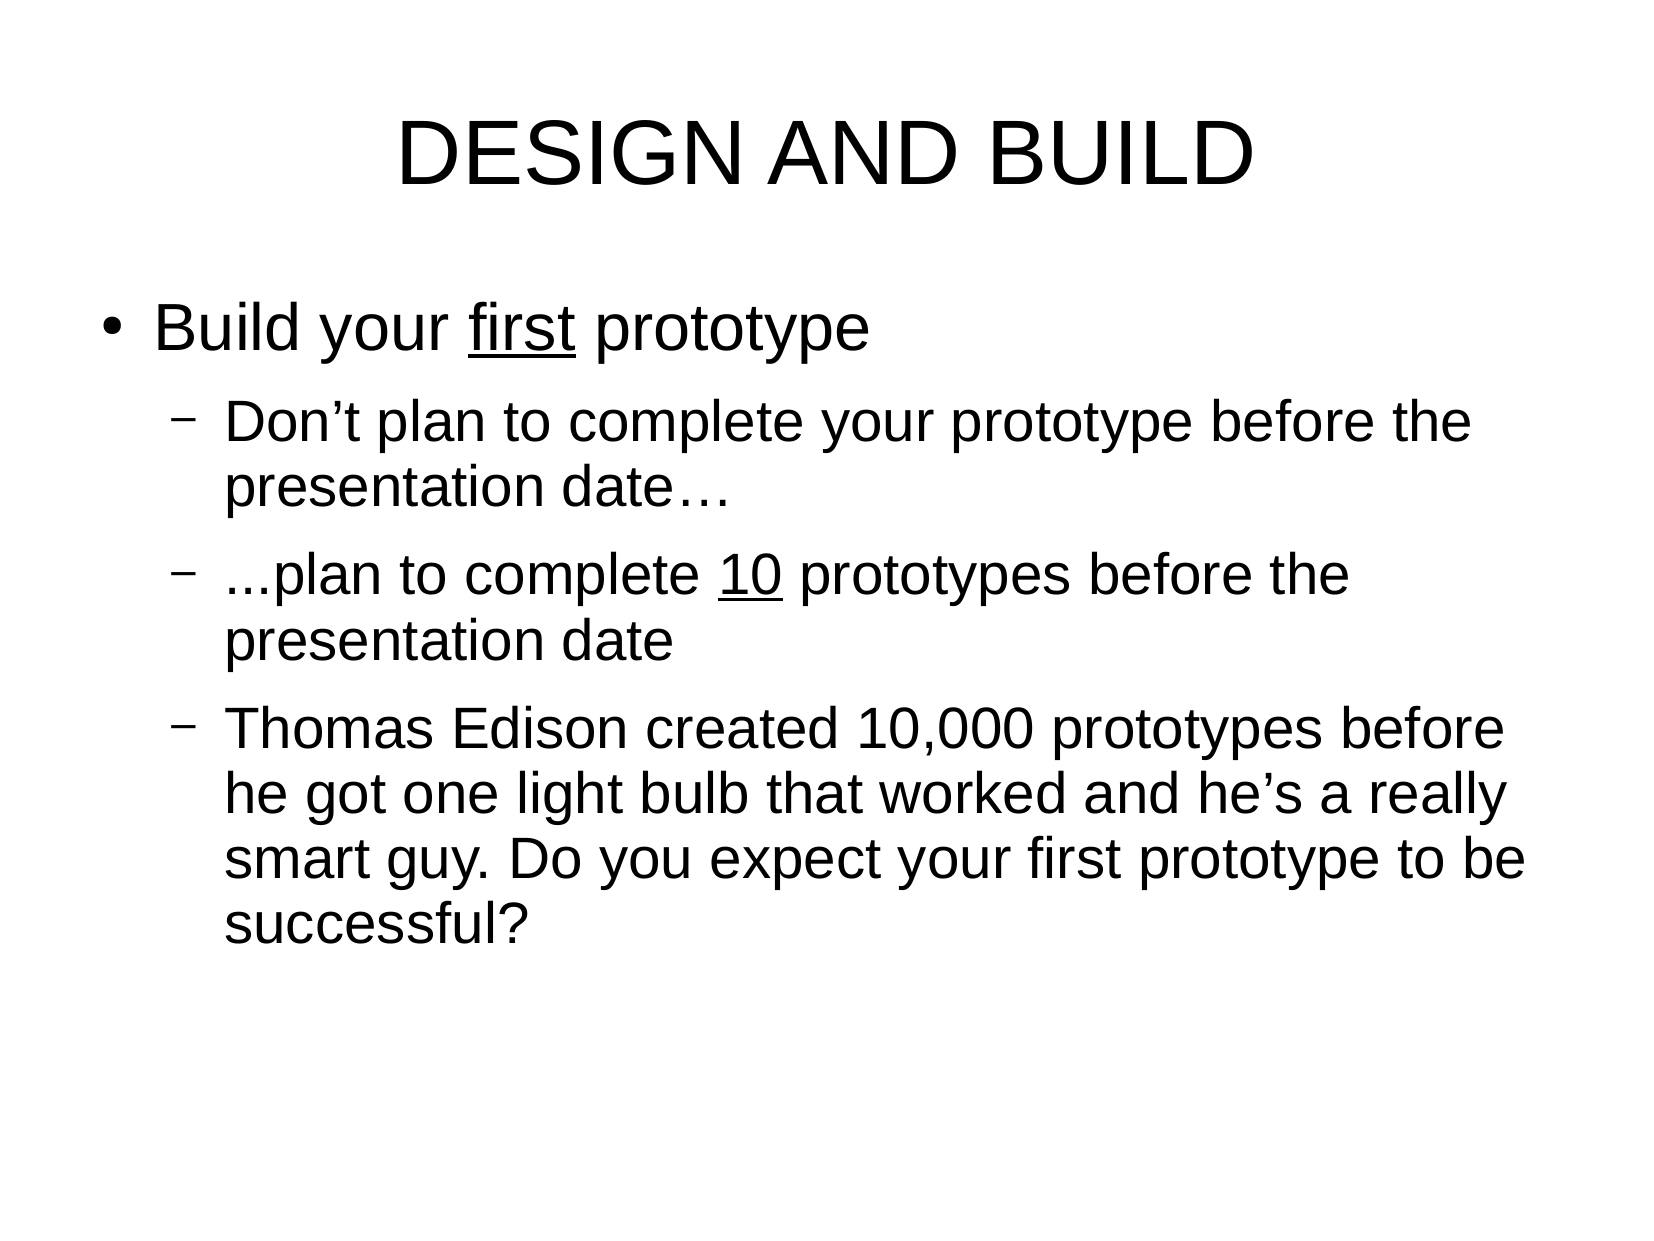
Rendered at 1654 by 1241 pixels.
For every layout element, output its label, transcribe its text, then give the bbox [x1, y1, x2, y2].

title DESIGN AND BUILD [82, 49, 1571, 257]
list Build your first prototype Don’t plan to complete your prototype before the presentation date… ...plan to complete 10 prototypes before the presentation date Thomas Edison created 10,000 prototypes before he got one light bulb that worked and he’s a really smart guy. Do you expect your first prototype to be successful? [82, 290, 1571, 1010]
